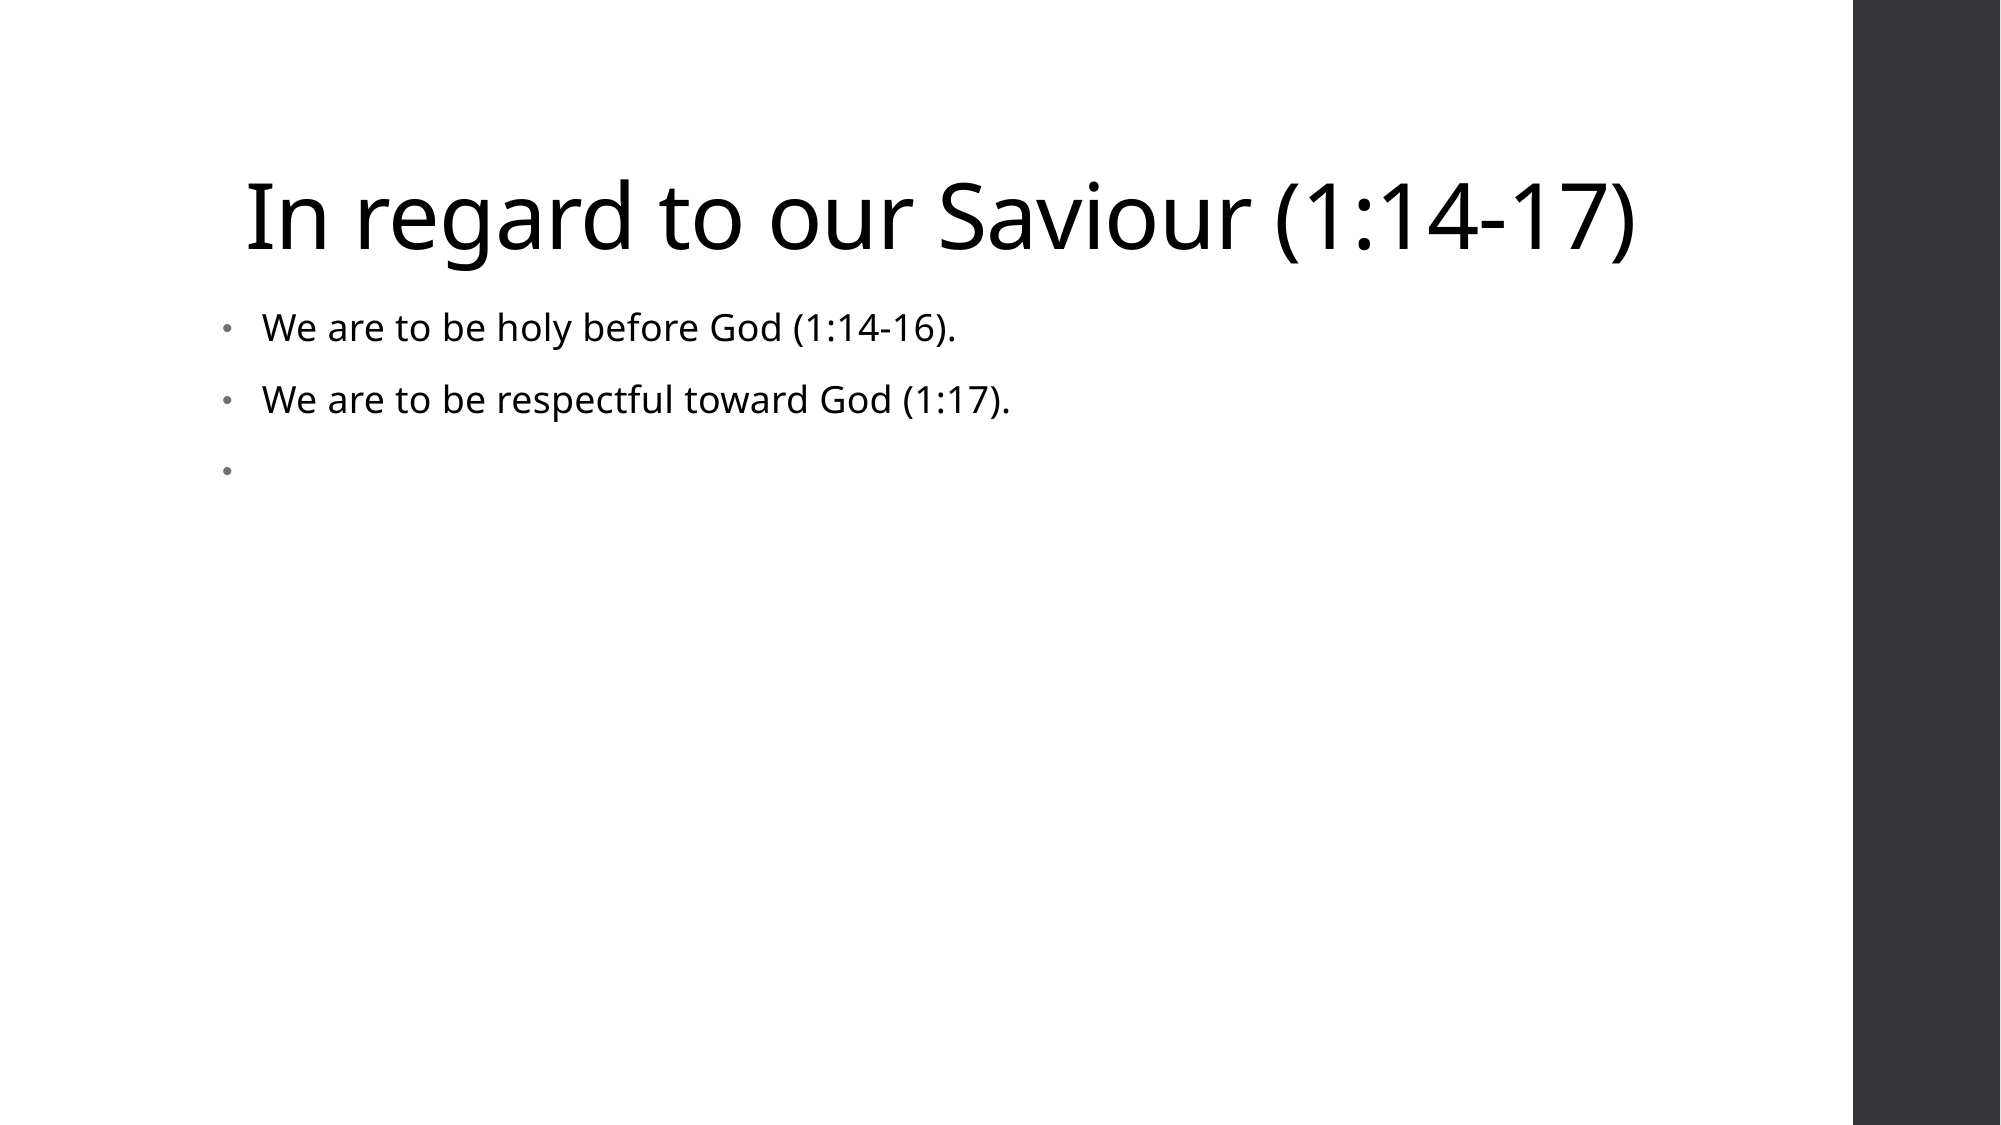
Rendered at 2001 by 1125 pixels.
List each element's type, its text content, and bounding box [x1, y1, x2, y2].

list We are to be holy before God (1:14-16). We are to be respectful toward God (1:17). [206, 299, 1617, 1014]
title In regard to our Saviour (1:14-17) [206, 60, 1797, 278]
